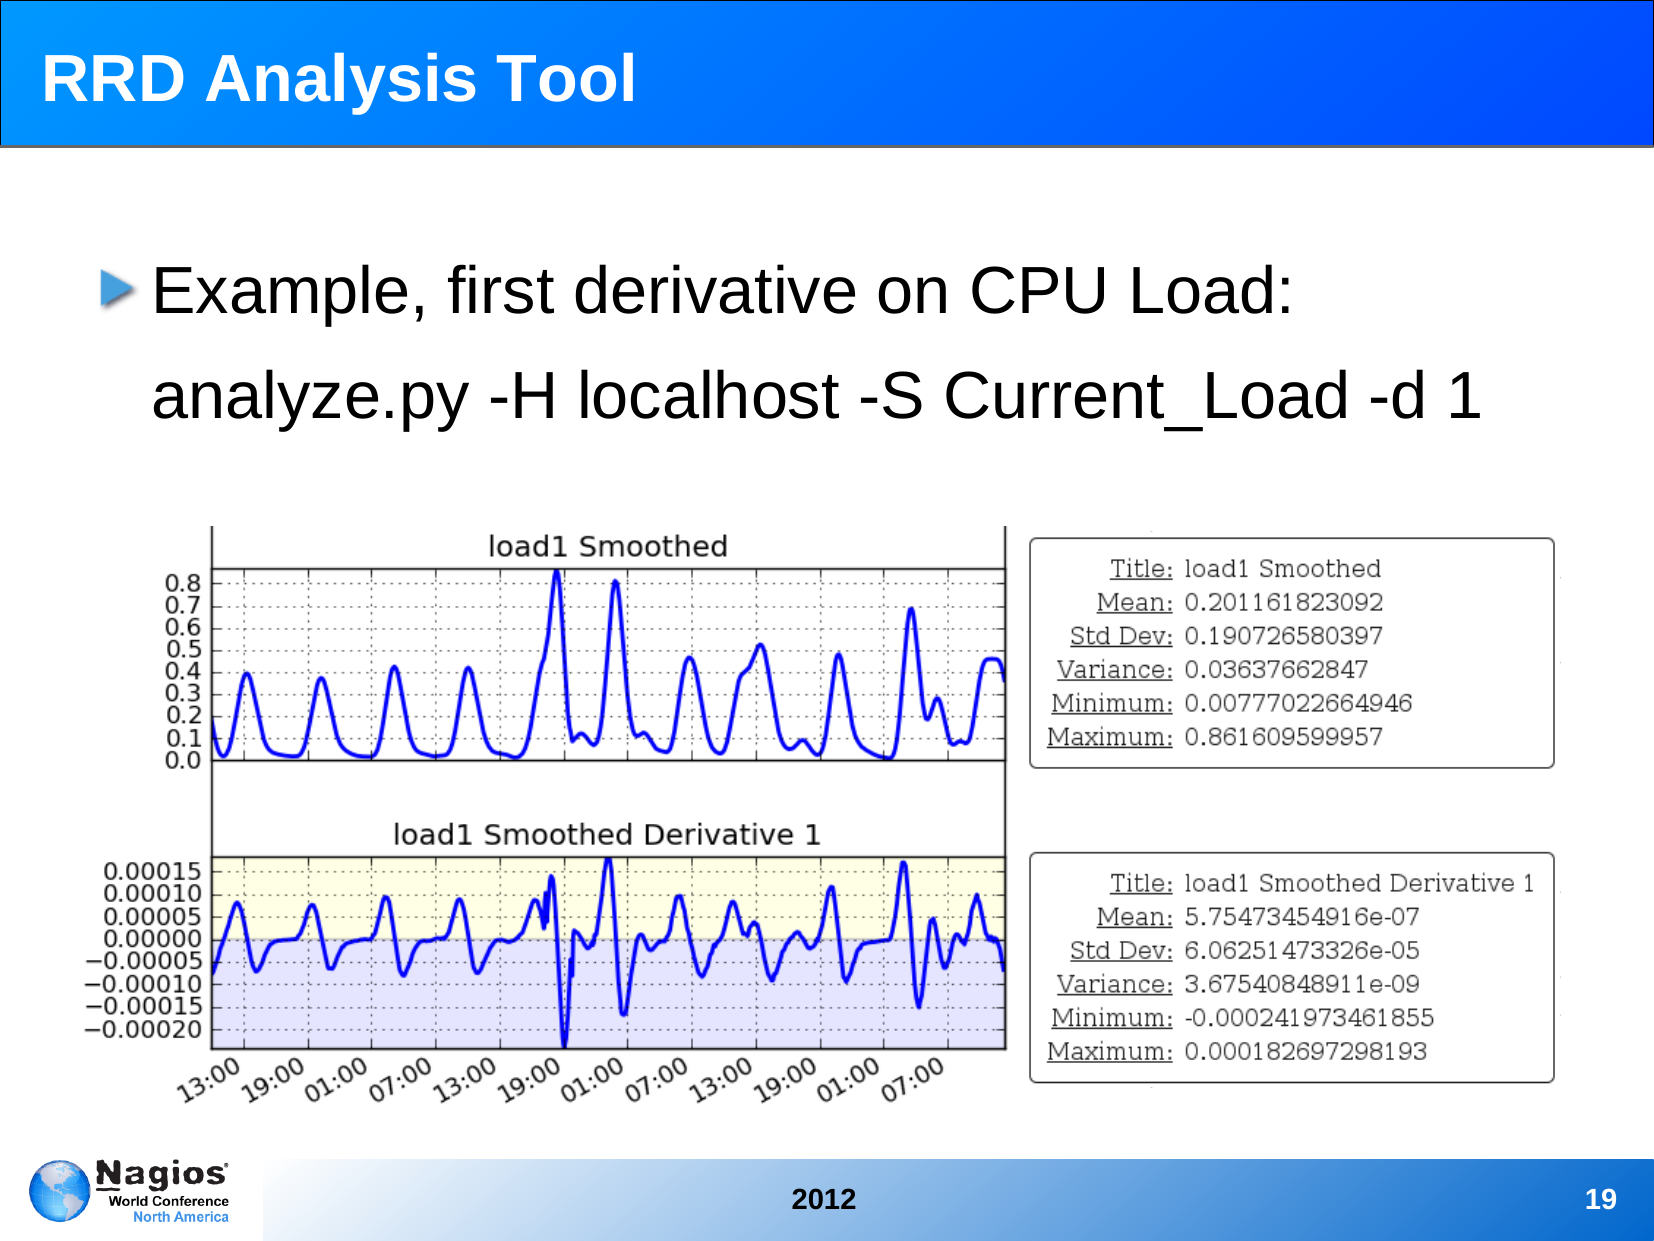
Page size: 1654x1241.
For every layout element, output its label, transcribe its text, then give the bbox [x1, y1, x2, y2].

list Example, first derivative on CPU Load: analyze.py -H localhost -S Current_Load -d 1 [80, 253, 1569, 526]
title RRD Analysis Tool [41, 29, 1248, 127]
picture [29, 1159, 229, 1235]
picture [68, 526, 1574, 1120]
